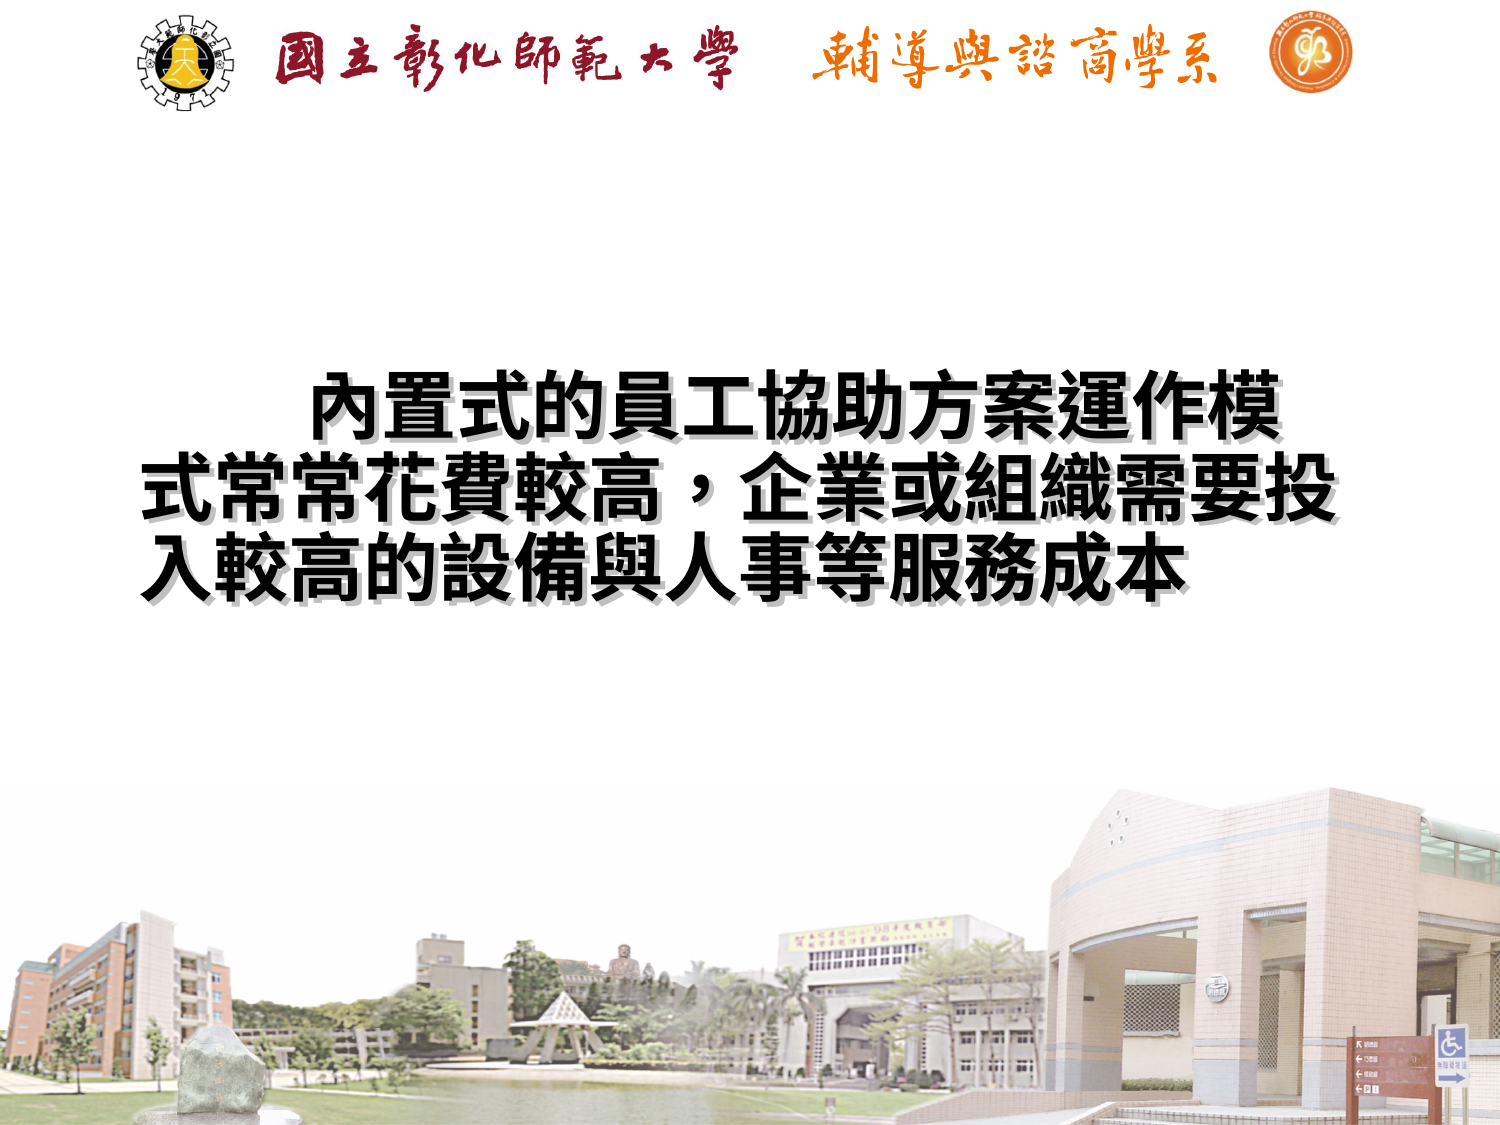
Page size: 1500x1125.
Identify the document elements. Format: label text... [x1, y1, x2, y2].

list 內置式的員工協助方案運作模式常常花費較高，企業或組織需要投入較高的設備與人事等服務成本 [123, 361, 1365, 709]
